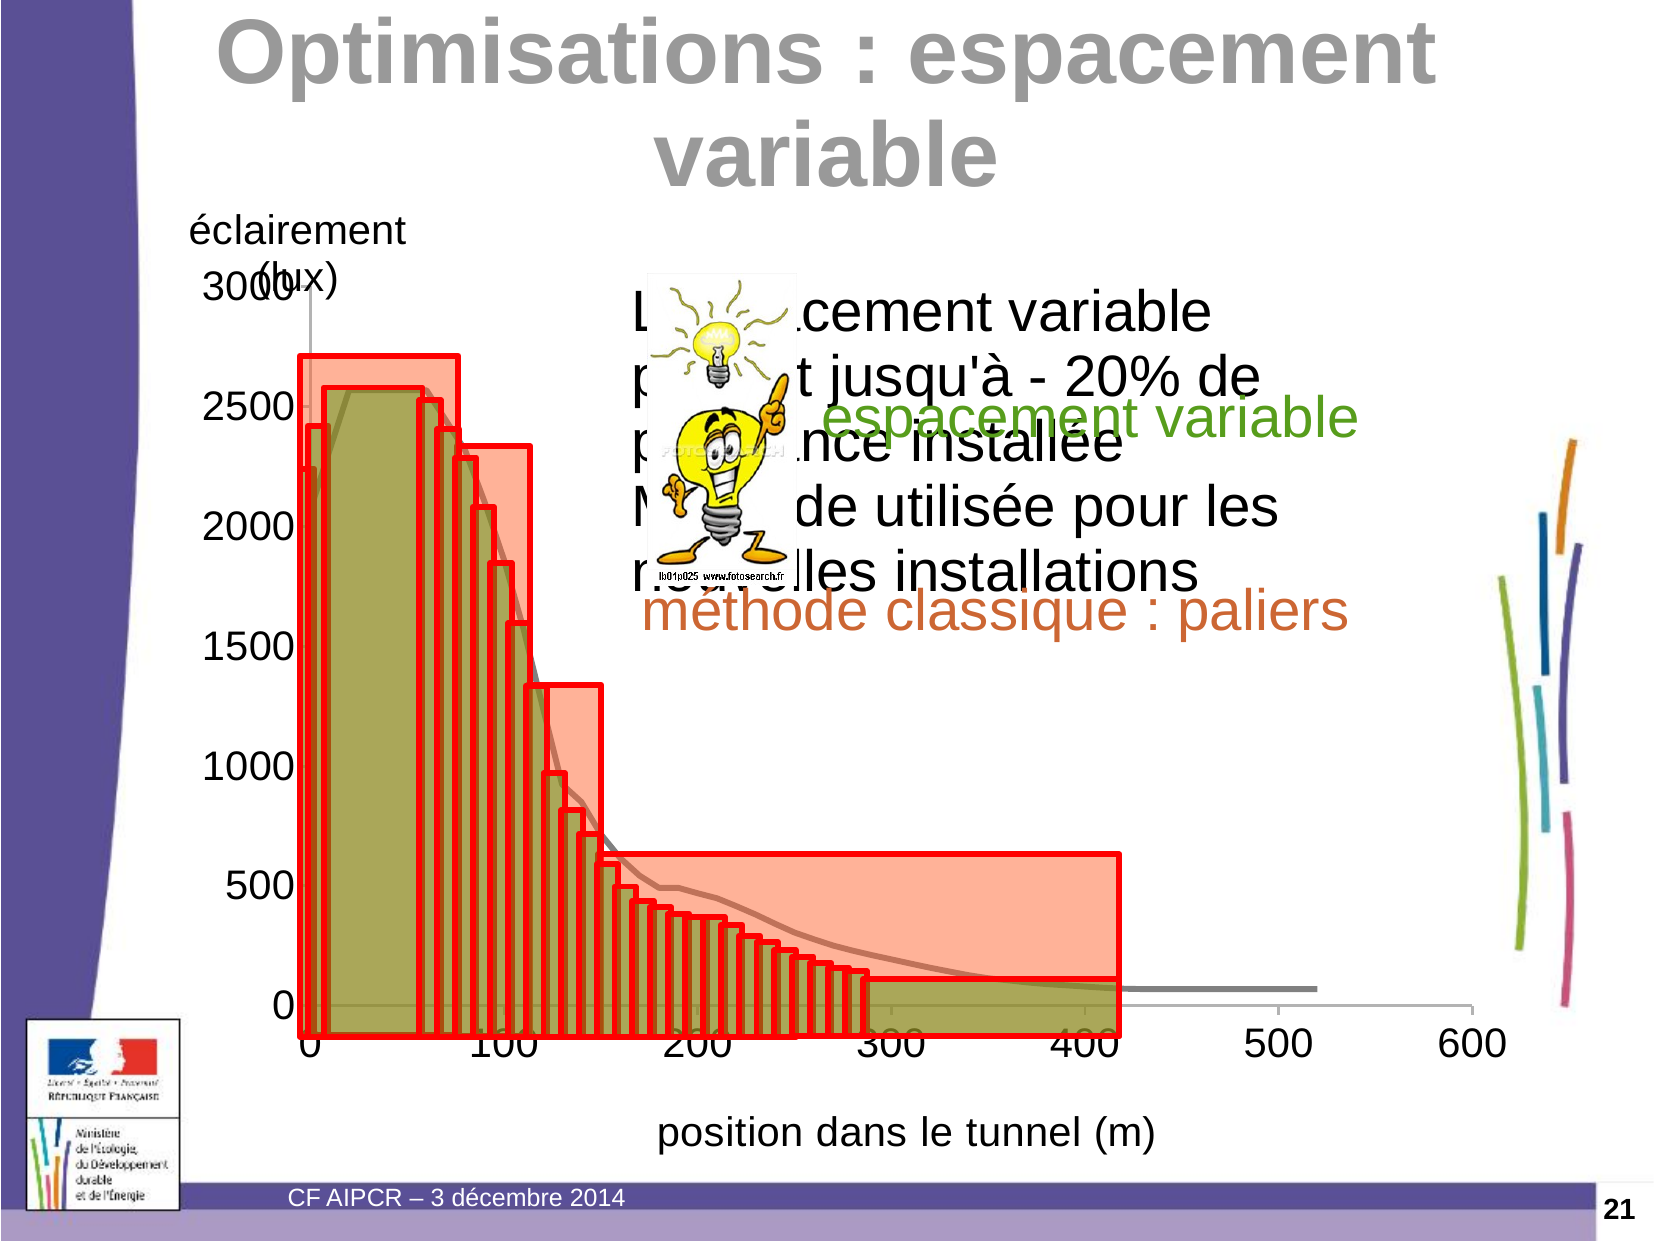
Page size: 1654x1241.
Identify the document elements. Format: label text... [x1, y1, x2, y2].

title Optimisations : espacement variable [82, 0, 1571, 208]
text_box méthode classique : paliers [627, 570, 1432, 651]
text_box [299, 355, 1120, 1038]
chart [181, 193, 1523, 1168]
picture [1, 0, 1654, 1241]
picture [647, 273, 797, 586]
text_box L'espacement variable permet jusqu'à - 20% de puissance installée Méthode utilisée pour les nouvelles installations [616, 270, 1394, 613]
text_box espacement variable [806, 377, 1401, 457]
